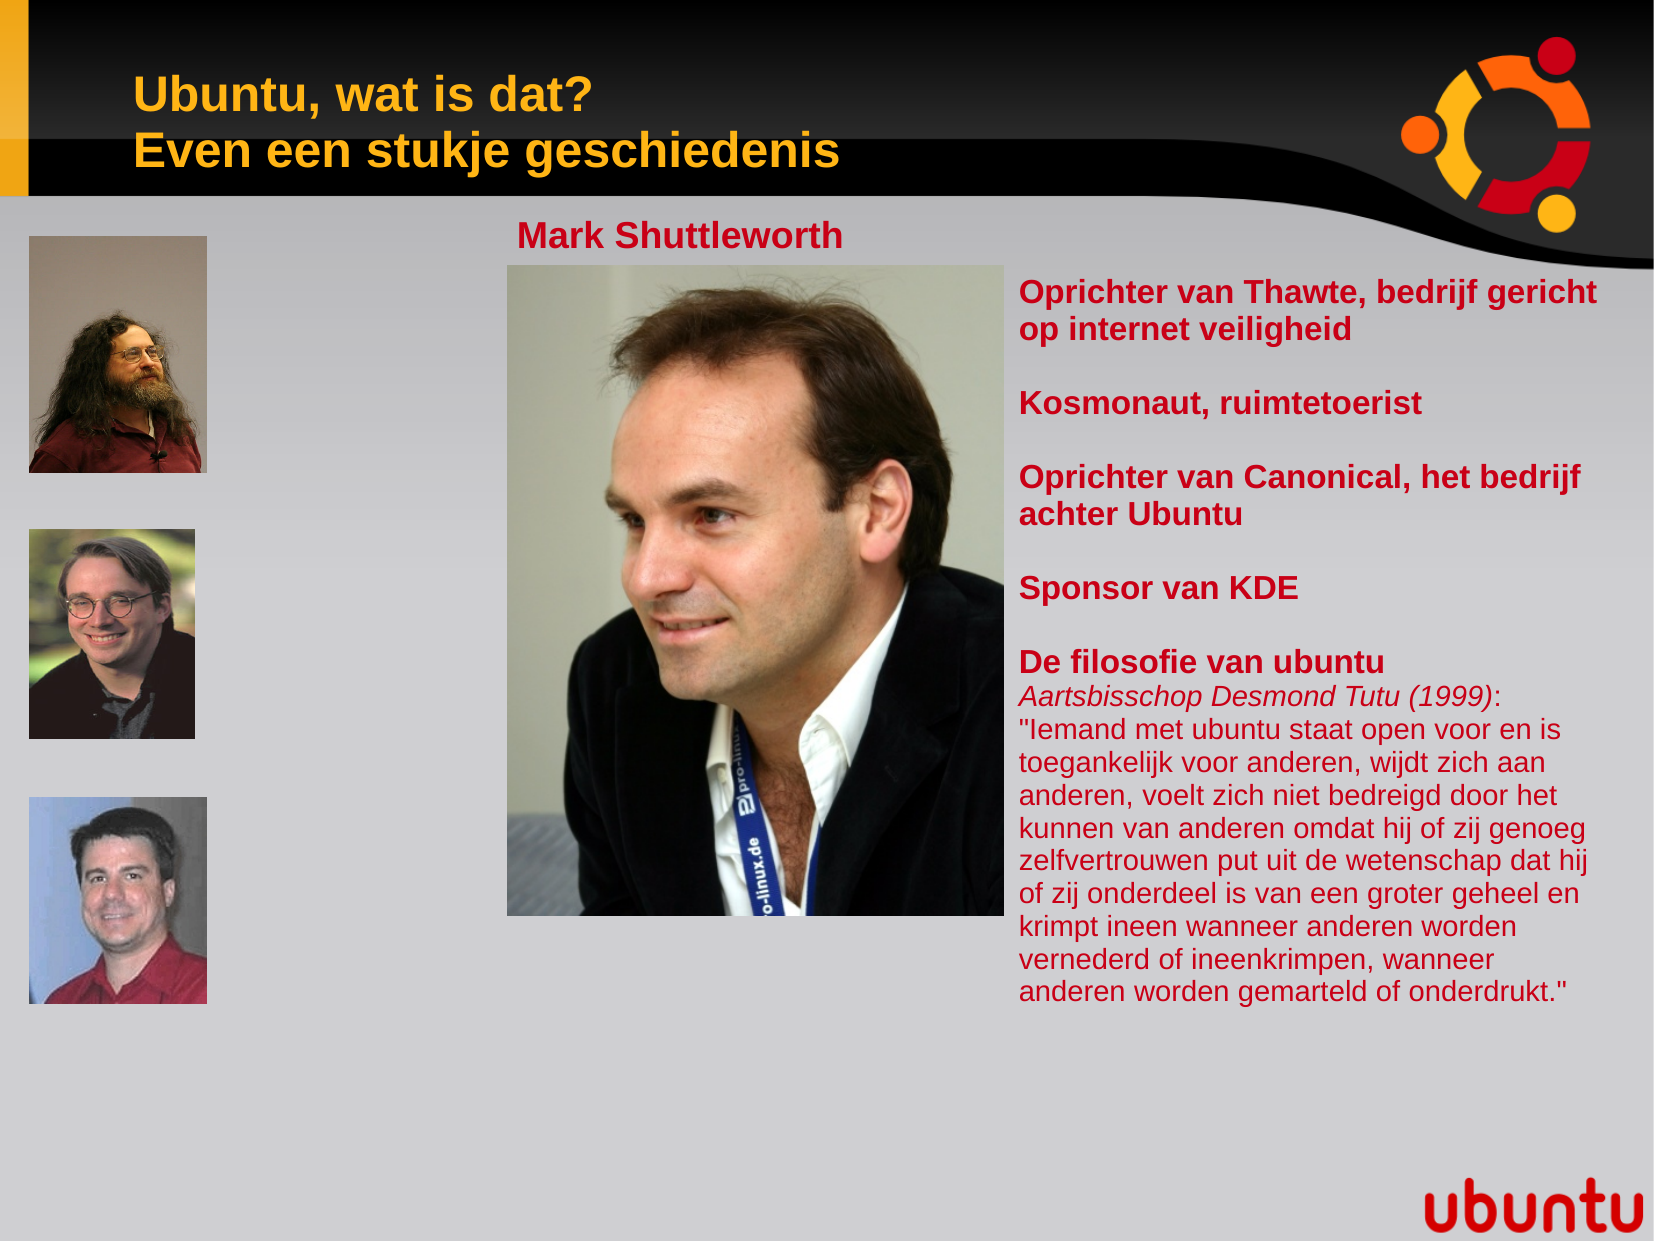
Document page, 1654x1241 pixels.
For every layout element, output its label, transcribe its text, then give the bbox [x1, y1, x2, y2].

text_box Mark Shuttleworth [502, 206, 1063, 296]
text_box Oprichter van Thawte, bedrijf gericht op internet veiligheid Kosmonaut, ruimtetoerist Oprichter van Canonical, het bedrijf achter Ubuntu Sponsor van KDE De filosofie van ubuntu Aartsbisschop Desmond Tutu (1999): "Iemand met ubuntu staat open voor en is toegankelijk voor anderen, wijdt zich aan anderen, voelt zich niet bedreigd door het kunnen van anderen omdat hij of zij genoeg zelfvertrouwen put uit de wetenschap dat hij of zij onderdeel is van een groter geheel en krimpt ineen wanneer anderen worden vernederd of ineenkrimpen, wanneer anderen worden gemarteld of onderdrukt." [1003, 265, 1618, 1030]
picture [0, 0, 1654, 1241]
text_box Ubuntu, wat is dat? Even een stukje geschiedenis [118, 59, 1093, 188]
